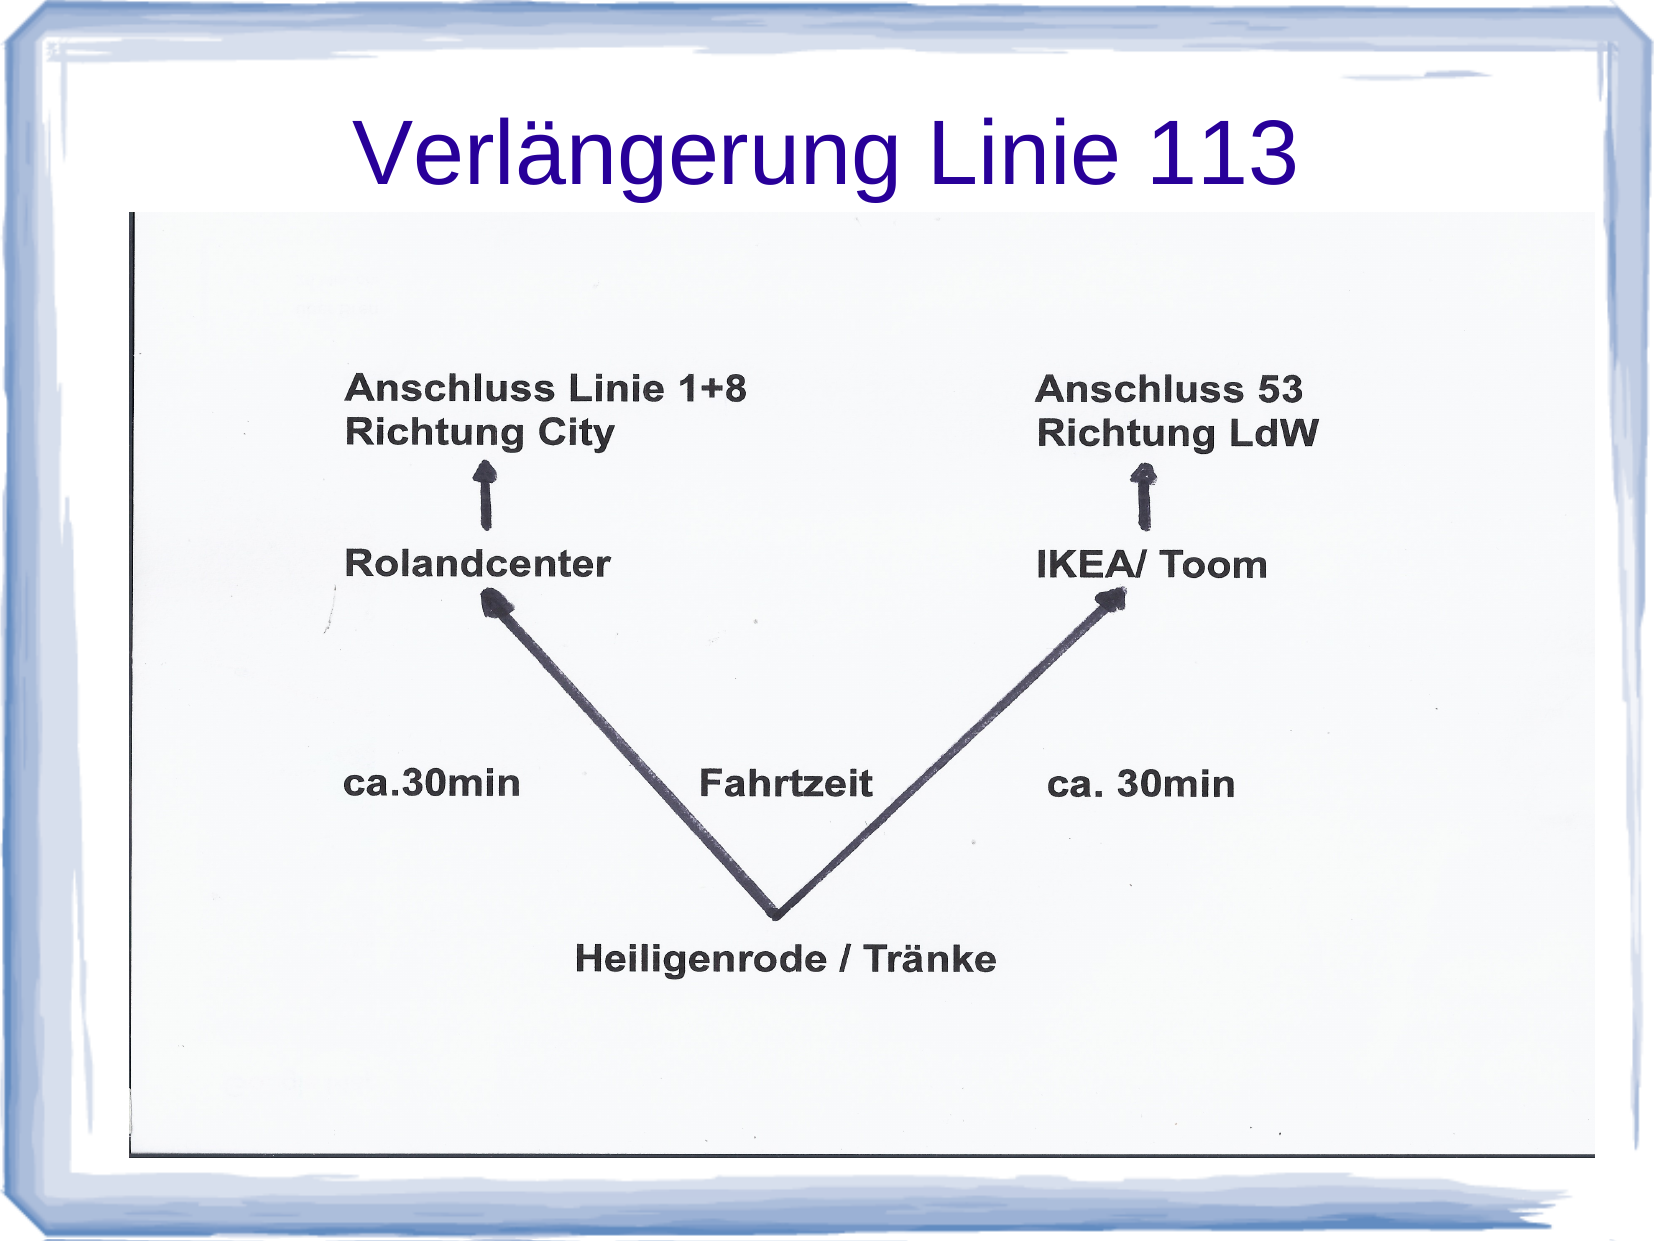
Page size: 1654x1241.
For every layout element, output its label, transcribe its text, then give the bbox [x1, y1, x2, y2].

title Verlängerung Linie 113 [82, 49, 1571, 257]
picture [0, 0, 1654, 1241]
